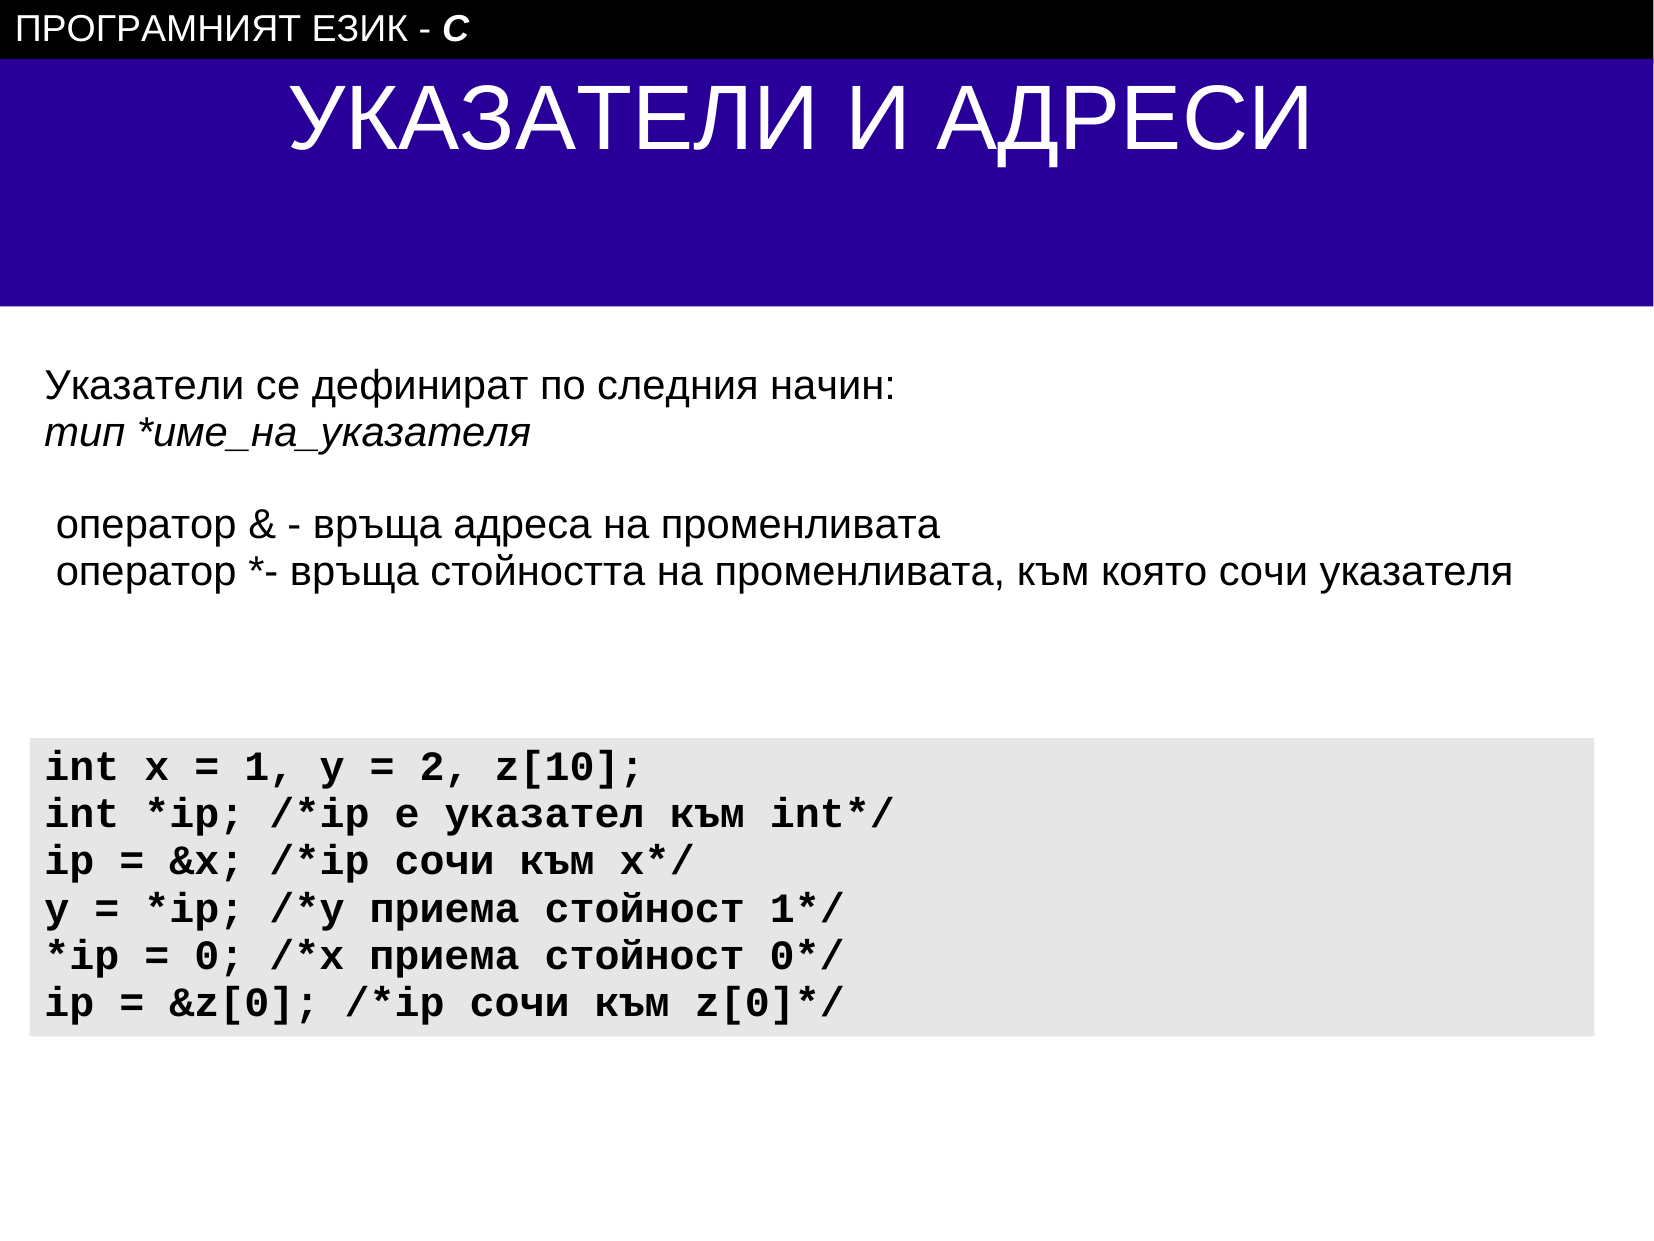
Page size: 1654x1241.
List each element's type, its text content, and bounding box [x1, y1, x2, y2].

text_box УКАЗАТЕЛИ И АДРЕСИ [0, 59, 1654, 307]
text_box ПРОГРАМНИЯT ЕЗИК - С [0, 0, 1654, 59]
text_box int x = 1, y = 2, z[10]; int *ip; /*ip e указател към int*/ ip = &x; /*ip сочи към x*/ y = *ip; /*y приема стойност 1*/ *ip = 0; /*x приема стойност 0*/ ip = &z[0]; /*ip сочи към z[0]*/ [29, 738, 1595, 1028]
text_box Указатели се дефинират по следния начин: тип *име_на_указателя оператор & - връща адреса на променливата оператор *- връща стойността на променливата, към която сочи указателя [29, 354, 1595, 633]
